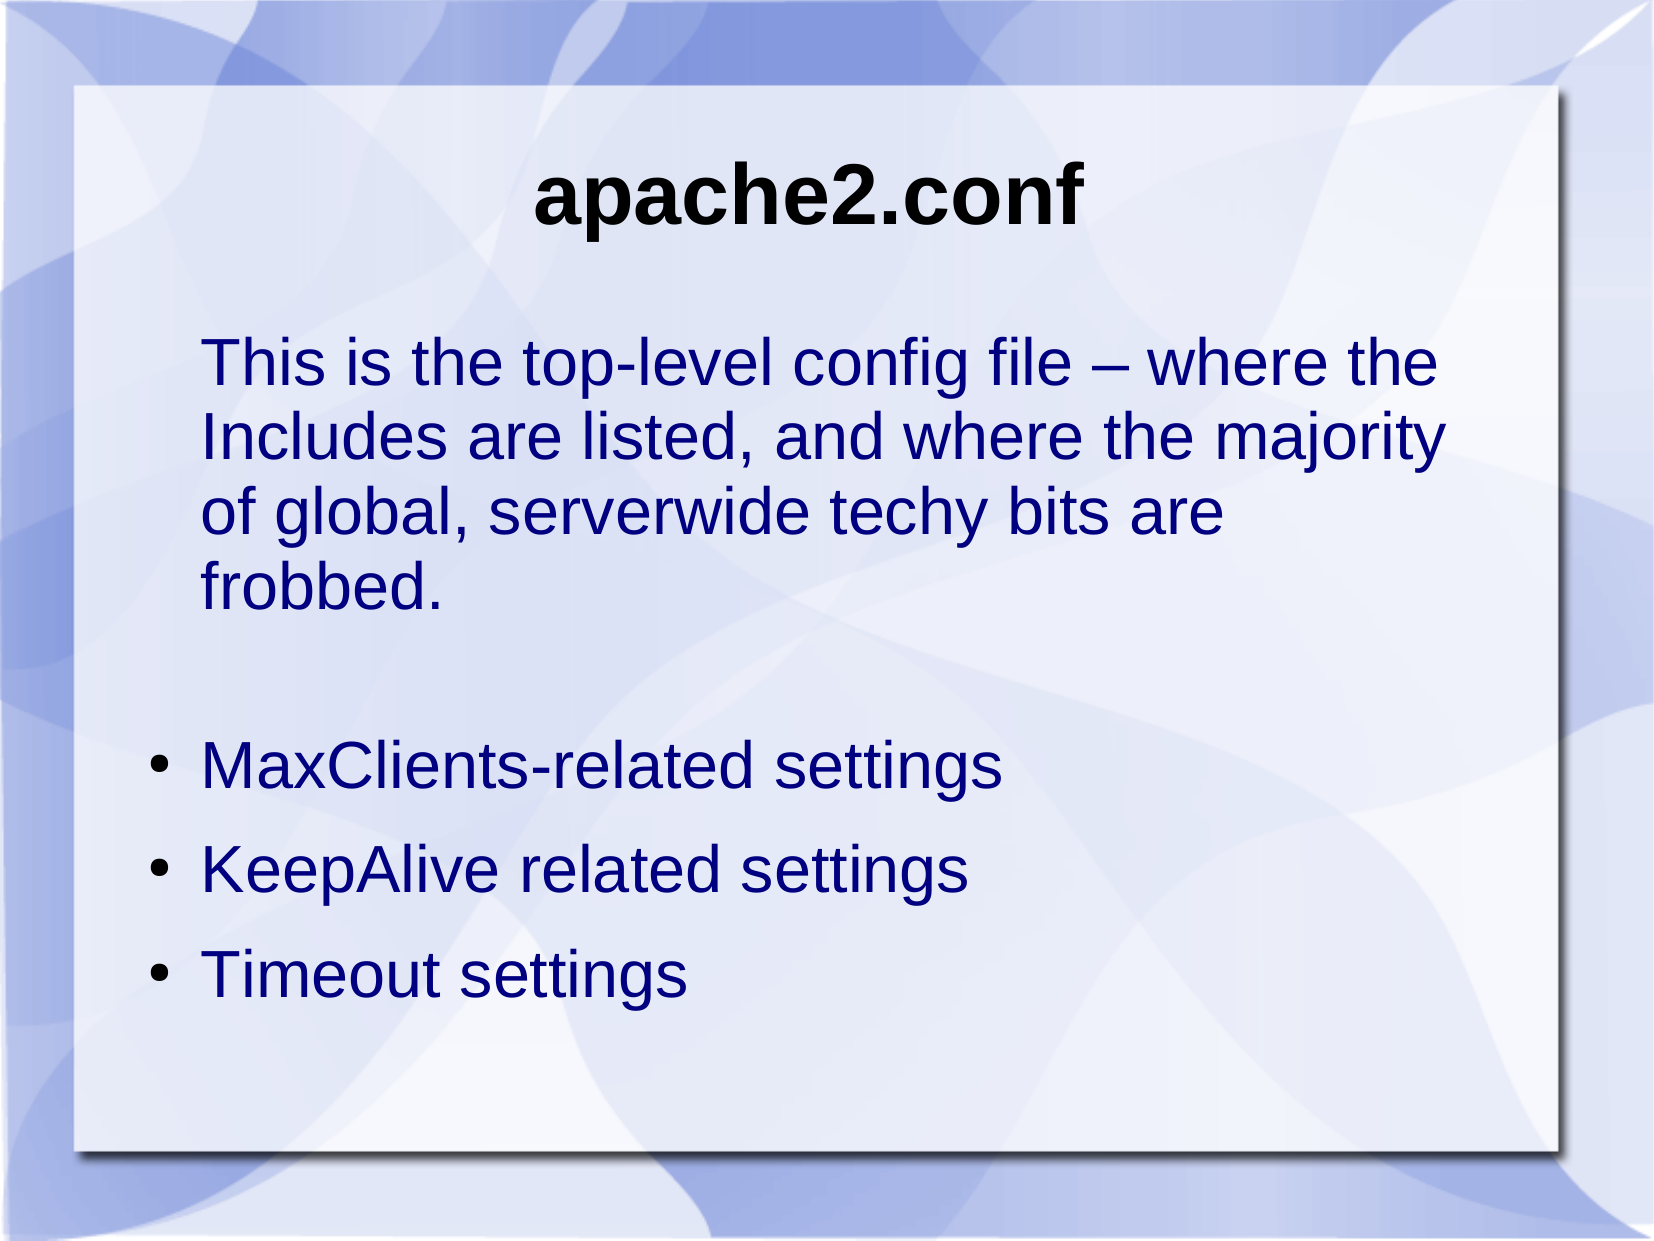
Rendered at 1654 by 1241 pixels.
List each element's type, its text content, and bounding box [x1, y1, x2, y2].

picture [0, 0, 1654, 1241]
list This is the top-level config file – where the Includes are listed, and where the majority of global, serverwide techy bits are frobbed. MaxClients-related settings KeepAlive related settings Timeout settings [129, 324, 1489, 1116]
title apache2.conf [82, 90, 1536, 298]
